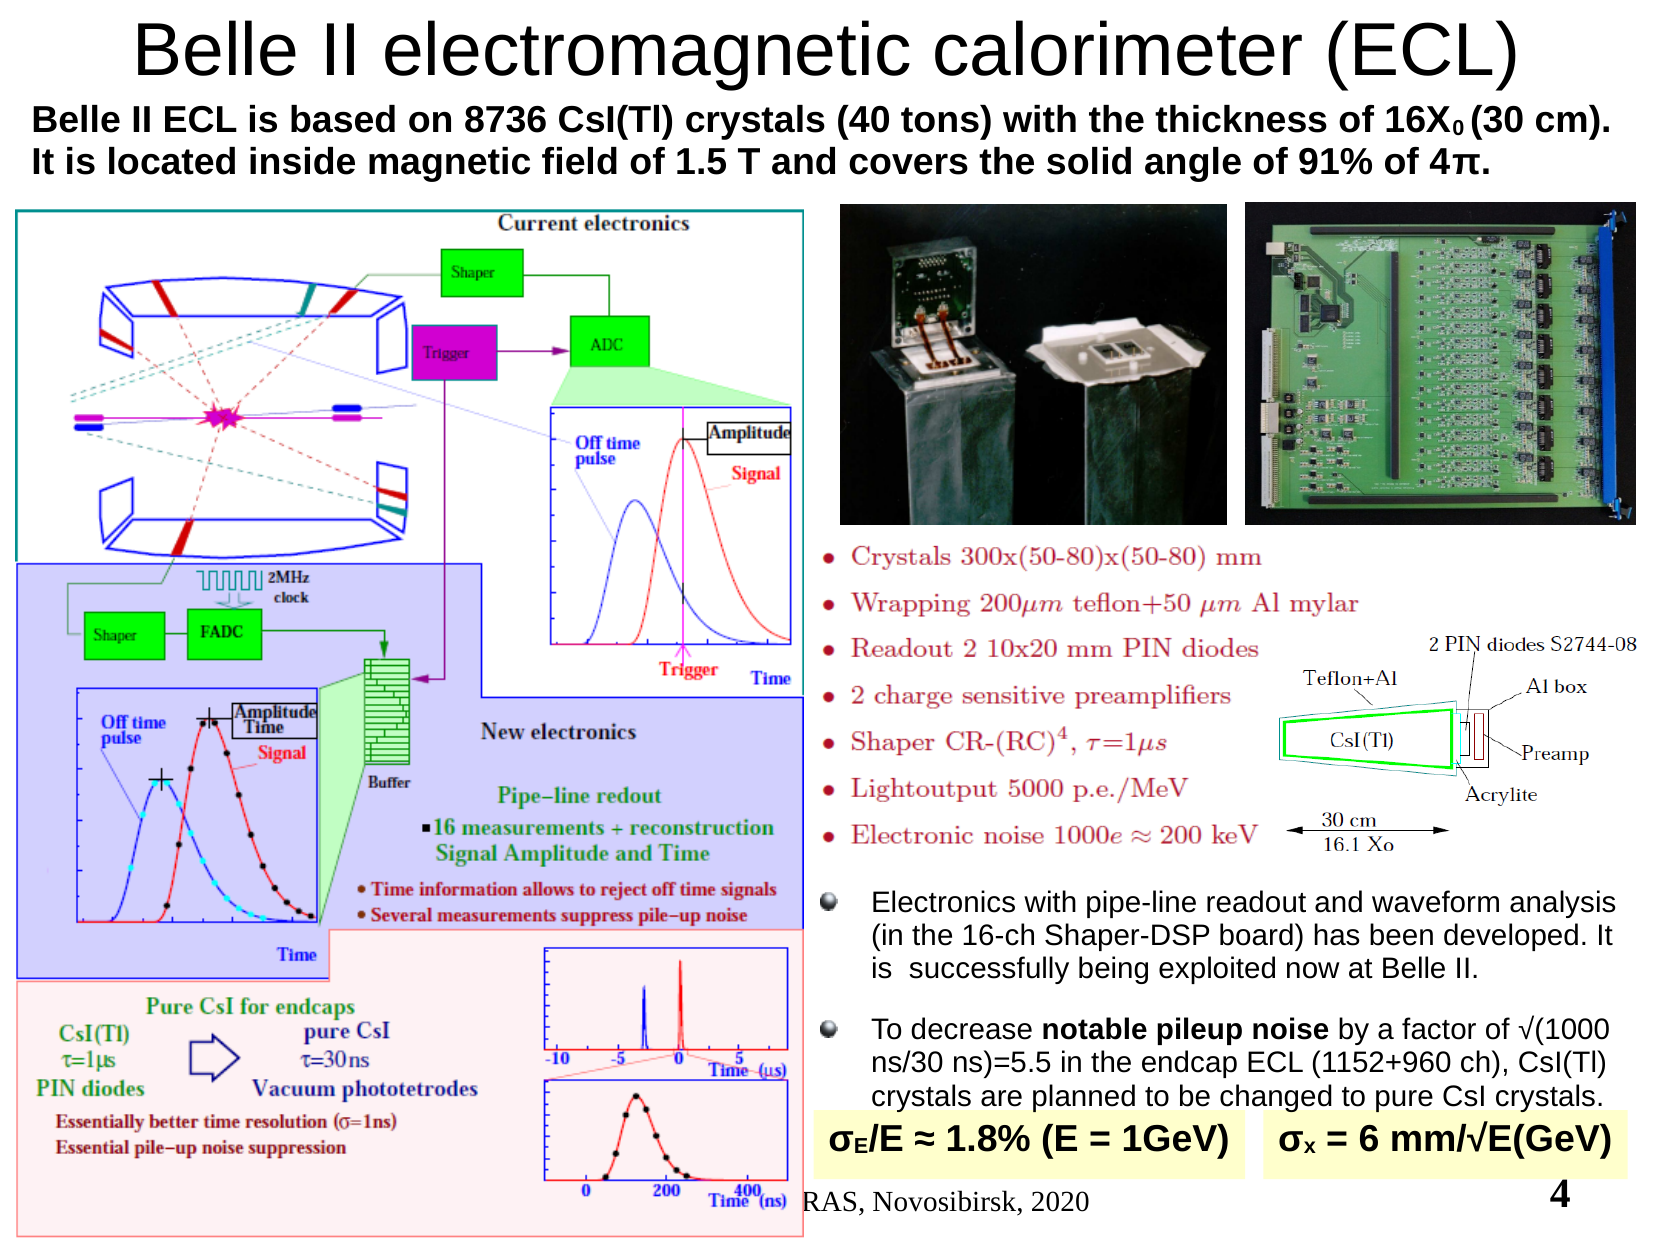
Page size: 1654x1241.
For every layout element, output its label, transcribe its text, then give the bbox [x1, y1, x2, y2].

picture [15, 208, 804, 1239]
picture [840, 204, 1227, 526]
text_box Belle II ECL is based on 8736 CsI(Tl) crystals (40 tons) with the thickness of 16X0 (30 cm). It is located inside magnetic field of 1.5 T and covers the solid angle of 91% of 4π. [16, 90, 1648, 203]
text_box σx = 6 mm/√E(GeV) [1263, 1141, 1628, 1180]
title Belle II electromagnetic calorimeter (ECL) [82, 7, 1571, 92]
list Electronics with pipe-line readout and waveform analysis (in the 16-ch Shaper-DSP board) has been developed. It is successfully being exploited now at Belle II. To decrease notable pileup noise by a factor of √(1000 ns/30 ns)=5.5 in the endcap ECL (1152+960 ch), CsI(Tl) crystals are planned to be changed to pure CsI crystals. [803, 885, 1636, 1141]
text_box σE/E ≈ 1.8% (E = 1GeV) [813, 1141, 1246, 1180]
picture [810, 541, 1639, 856]
picture [1245, 202, 1636, 526]
